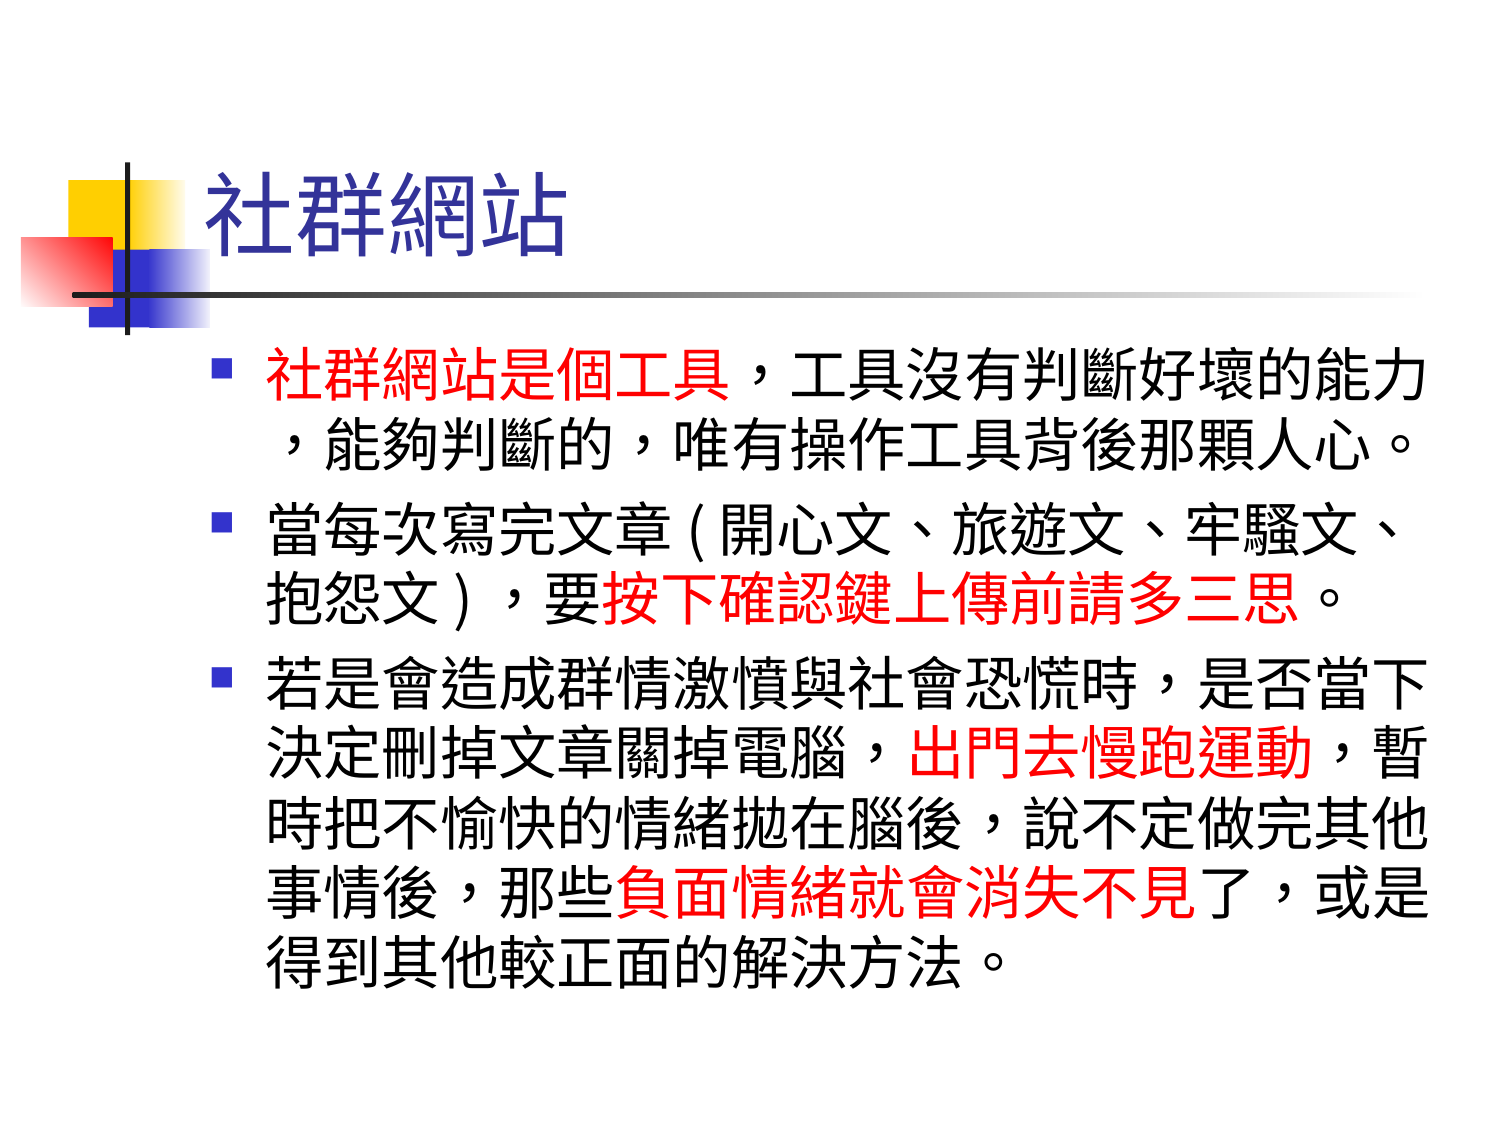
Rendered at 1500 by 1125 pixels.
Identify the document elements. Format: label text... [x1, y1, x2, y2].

title 社群網站 [188, 35, 1468, 276]
list 社群網站是個工具，工具沒有判斷好壞的能力，能夠判斷的，唯有操作工具背後那顆人心。 當每次寫完文章(開心文、旅遊文、牢騷文、抱怨文)，要按下確認鍵上傳前請多三思。 若是會造成群情激憤與社會恐慌時，是否當下決定刪掉文章關掉電腦，出門去慢跑運動，暫時把不愉快的情緒拋在腦後，說不定做完其他事情後，那些負面情緒就會消失不見了，或是得到其他較正面的解決方法。 [193, 331, 1469, 1088]
